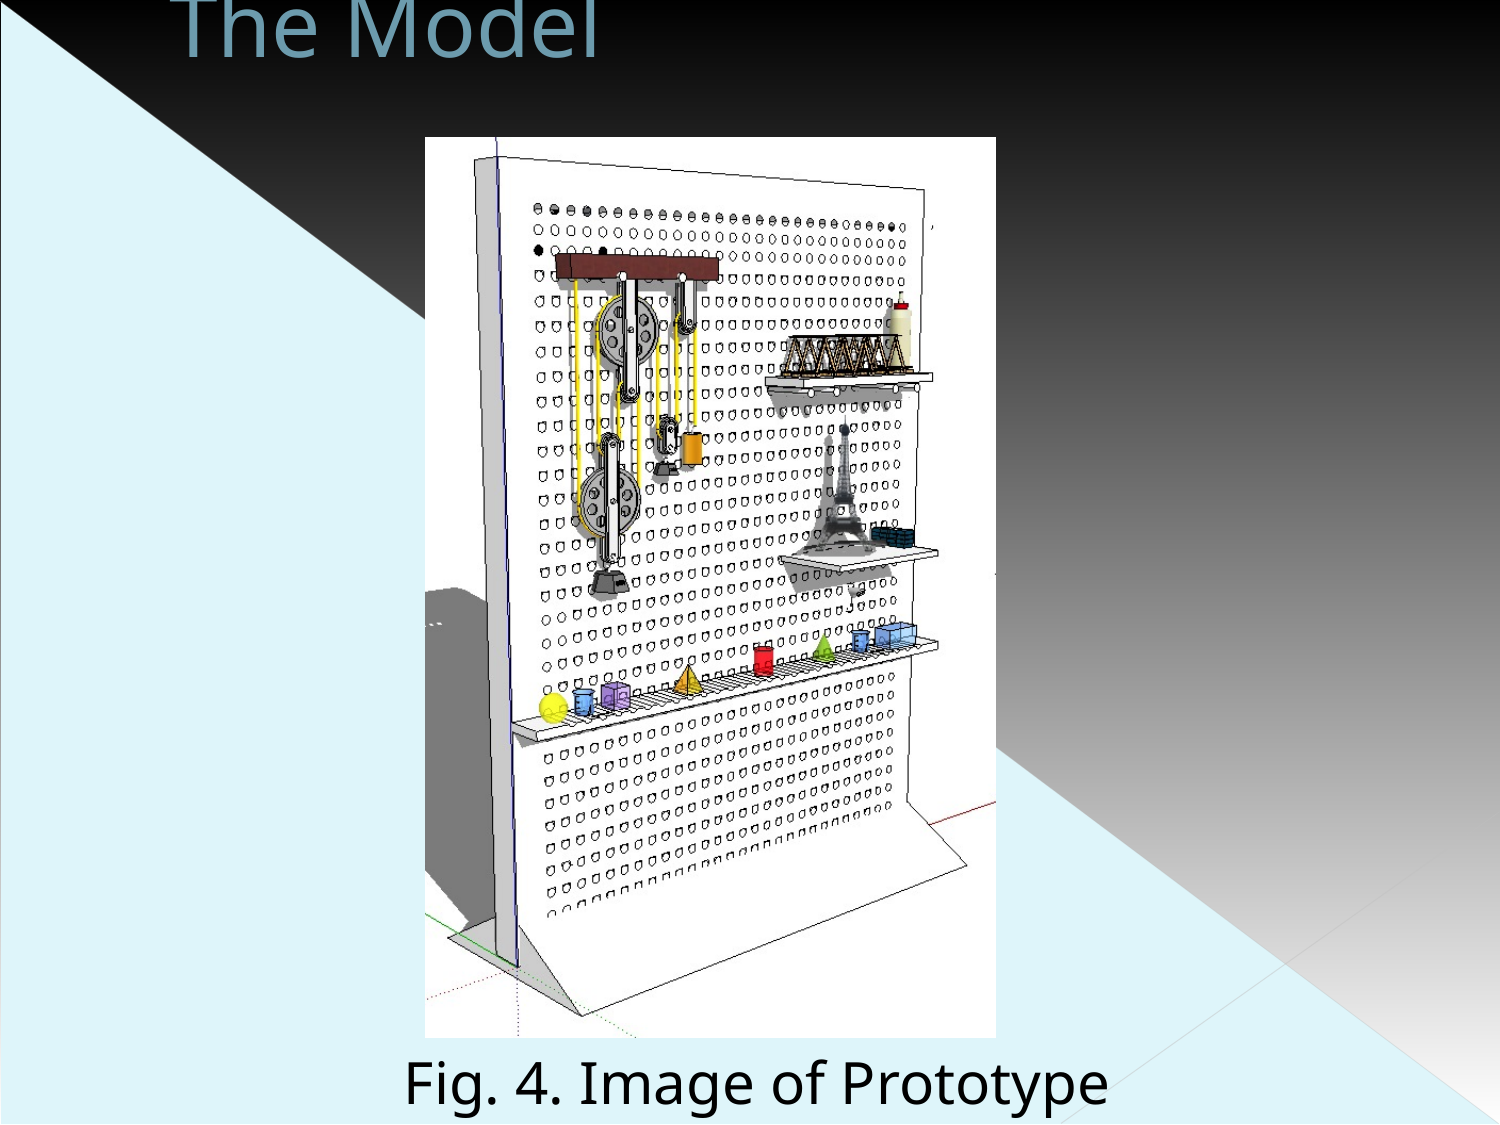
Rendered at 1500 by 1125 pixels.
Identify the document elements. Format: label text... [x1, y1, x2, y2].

title The Model [75, 0, 1425, 192]
picture [425, 137, 996, 1038]
text_box Fig. 4. Image of Prototype [389, 1039, 1125, 1124]
